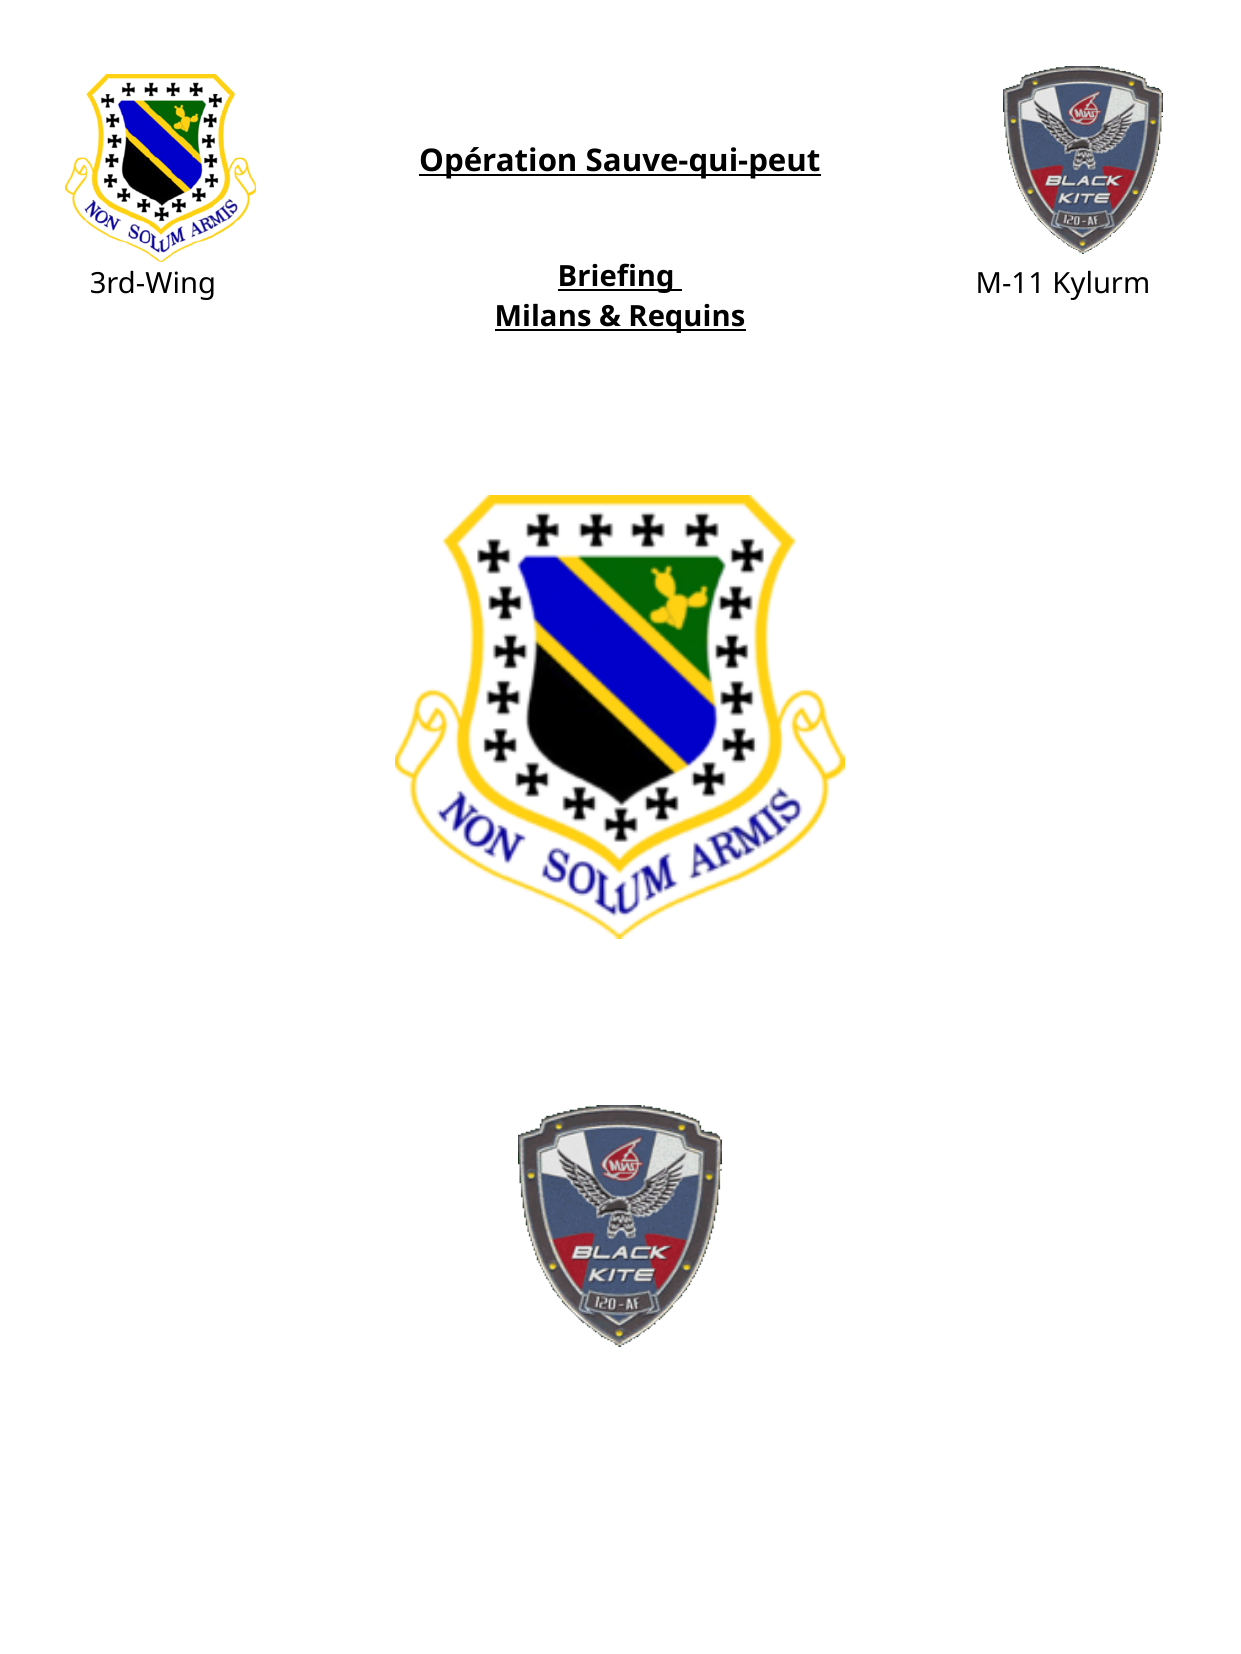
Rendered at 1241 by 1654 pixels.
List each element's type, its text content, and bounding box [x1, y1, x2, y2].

picture [395, 495, 845, 939]
title Opération Sauve-qui-peut 3rd-Wing M-11 Kylurm [62, 6, 1179, 348]
picture [518, 1105, 722, 1347]
text_box Briefing Milans & Requins [479, 248, 761, 345]
picture [65, 74, 256, 262]
picture [1003, 66, 1163, 254]
